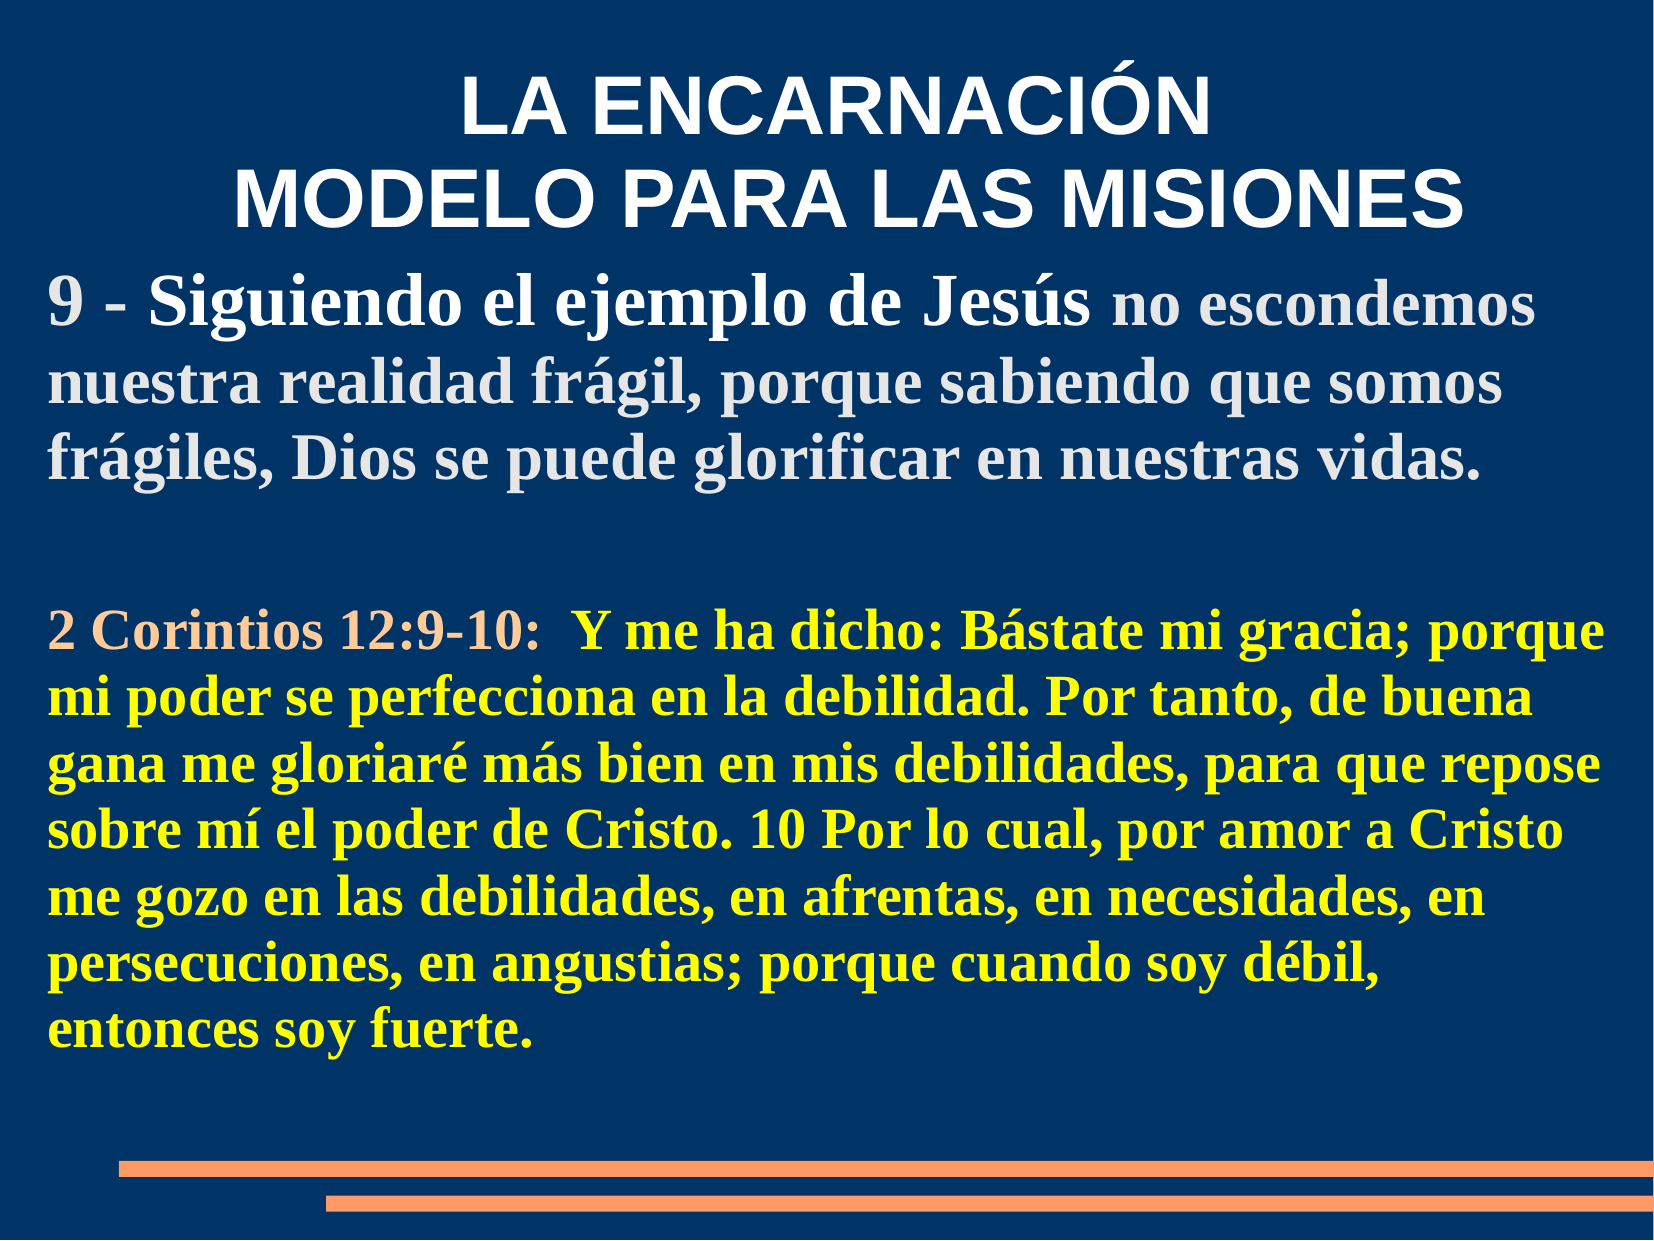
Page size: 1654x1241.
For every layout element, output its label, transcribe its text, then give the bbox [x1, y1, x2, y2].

title LA ENCARNACIÓN MODELO PARA LAS MISIONES [121, 46, 1534, 253]
list 9 - Siguiendo el ejemplo de Jesús no escondemos nuestra realidad frágil, porque sabiendo que somos frágiles, Dios se puede glorificar en nuestras vidas. 2 Corintios 12:9-10: Y me ha dicho: Bástate mi gracia; porque mi poder se perfecciona en la debilidad. Por tanto, de buena gana me gloriaré más bien en mis debilidades, para que repose sobre mí el poder de Cristo. 10 Por lo cual, por amor a Cristo me gozo en las debilidades, en afrentas, en necesidades, en persecuciones, en angustias; porque cuando soy débil, entonces soy fuerte. [47, 253, 1607, 1102]
